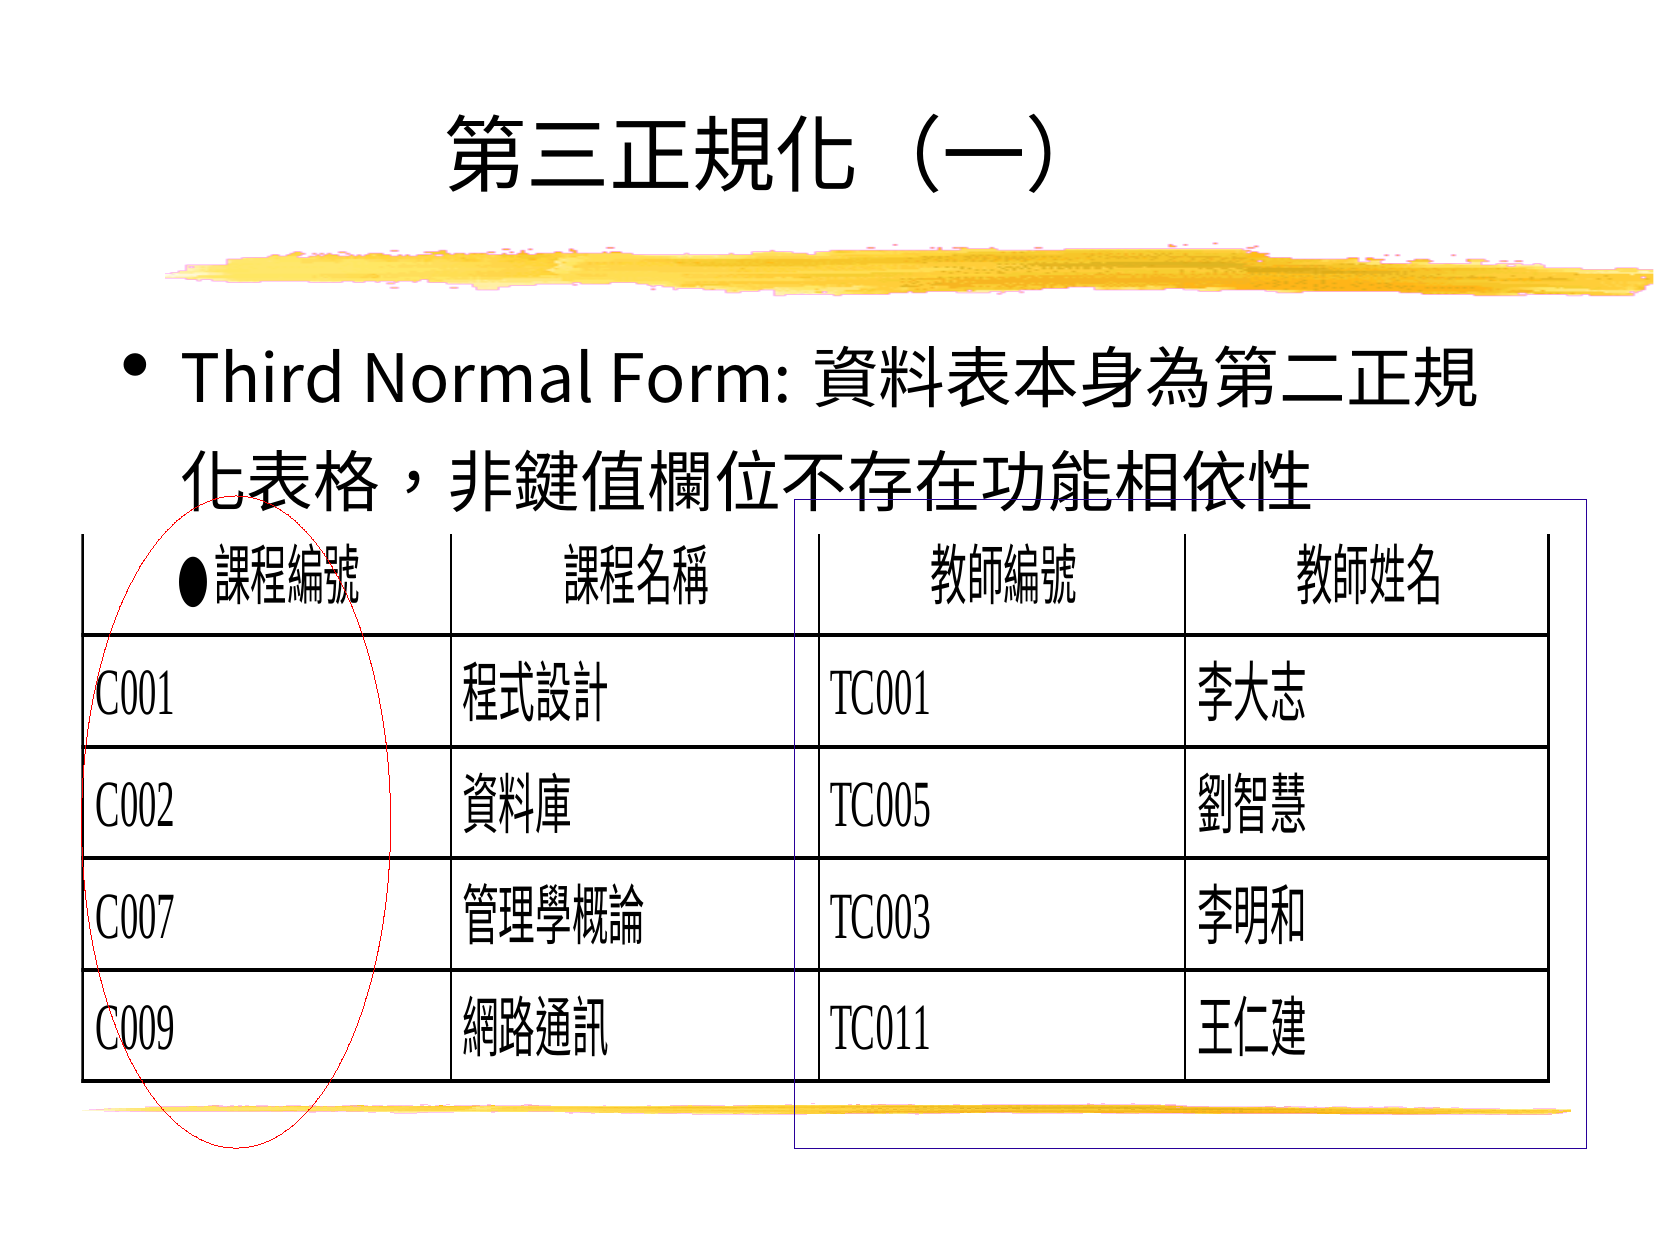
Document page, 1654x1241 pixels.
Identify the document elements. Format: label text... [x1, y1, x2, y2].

picture [795, 1102, 1571, 1117]
picture [82, 1102, 794, 1117]
chart [795, 534, 1551, 1099]
picture [165, 237, 1654, 308]
chart [81, 534, 794, 1099]
title 第三正規化（一） [73, 39, 1479, 249]
list Third Normal Form:資料表本身為第二正規化表格，非鍵值欄位不存在功能相依性 [795, 500, 1530, 534]
list Third Normal Form:資料表本身為第二正規化表格，非鍵值欄位不存在功能相依性 [124, 316, 1530, 534]
